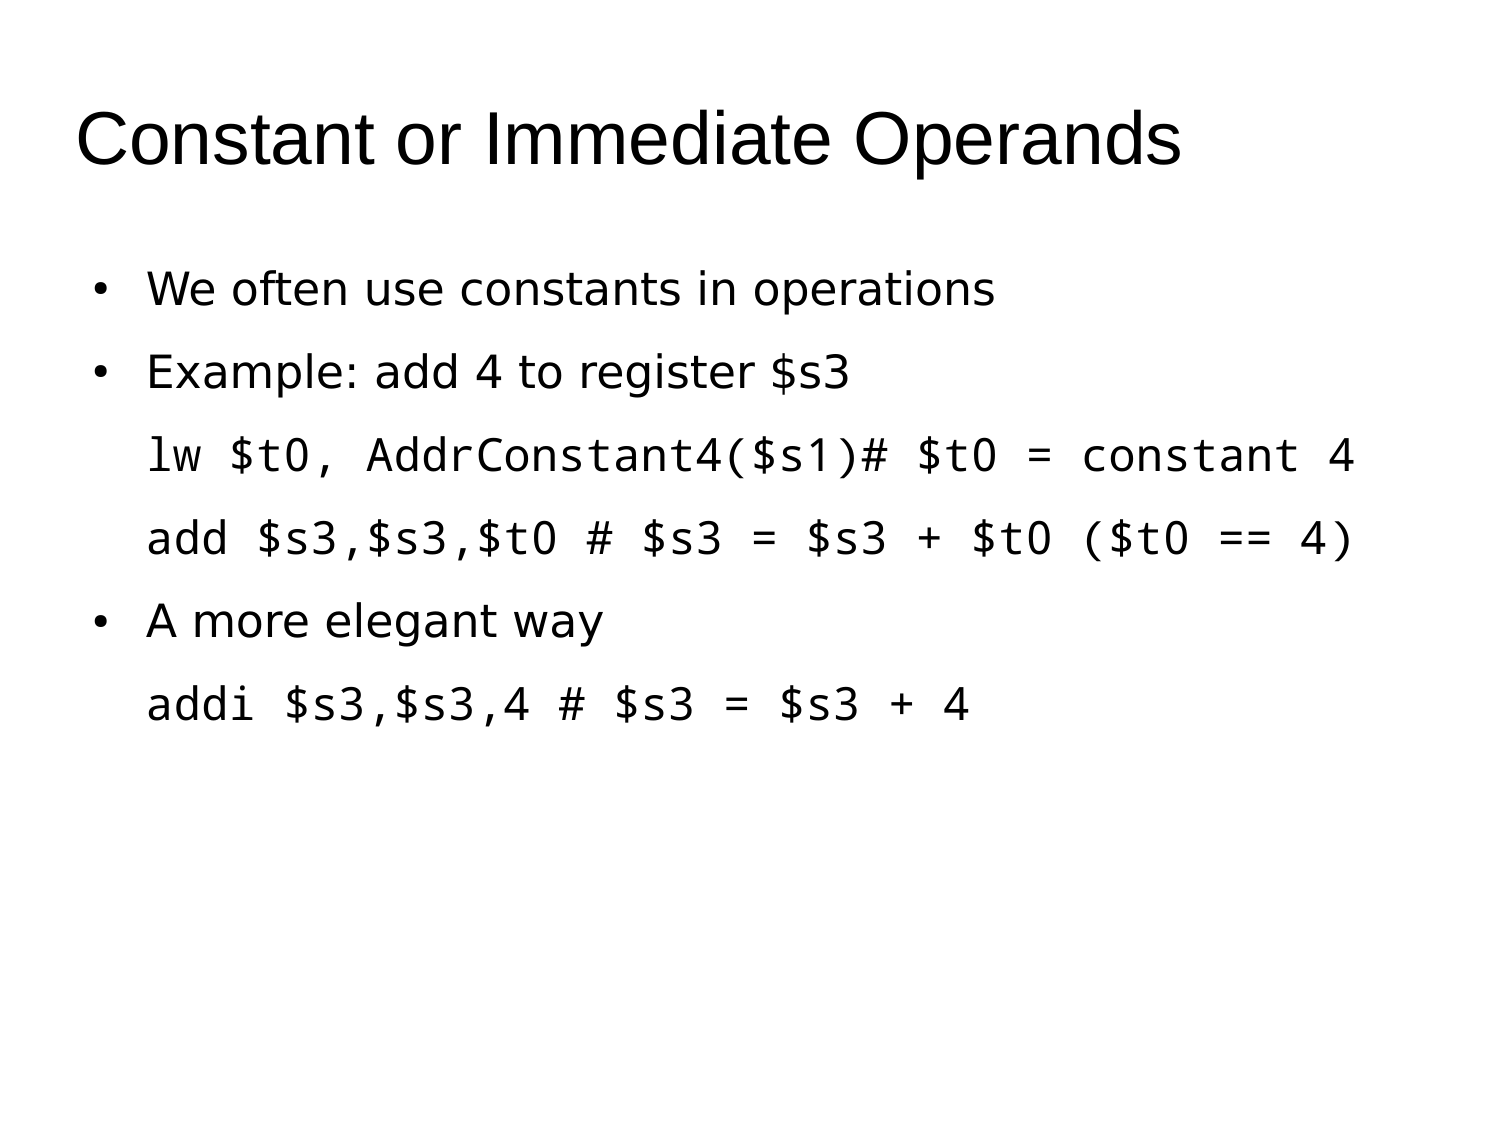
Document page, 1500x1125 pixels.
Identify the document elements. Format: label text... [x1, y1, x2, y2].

title Constant or Immediate Operands [75, 44, 1425, 233]
list We often use constants in operations Example: add 4 to register $s3 lw $t0, AddrConstant4($s1)# $t0 = constant 4 add $s3,$s3,$t0 # $s3 = $s3 + $t0 ($t0 == 4) A more elegant way addi $s3,$s3,4 # $s3 = $s3 + 4 [75, 263, 1425, 916]
